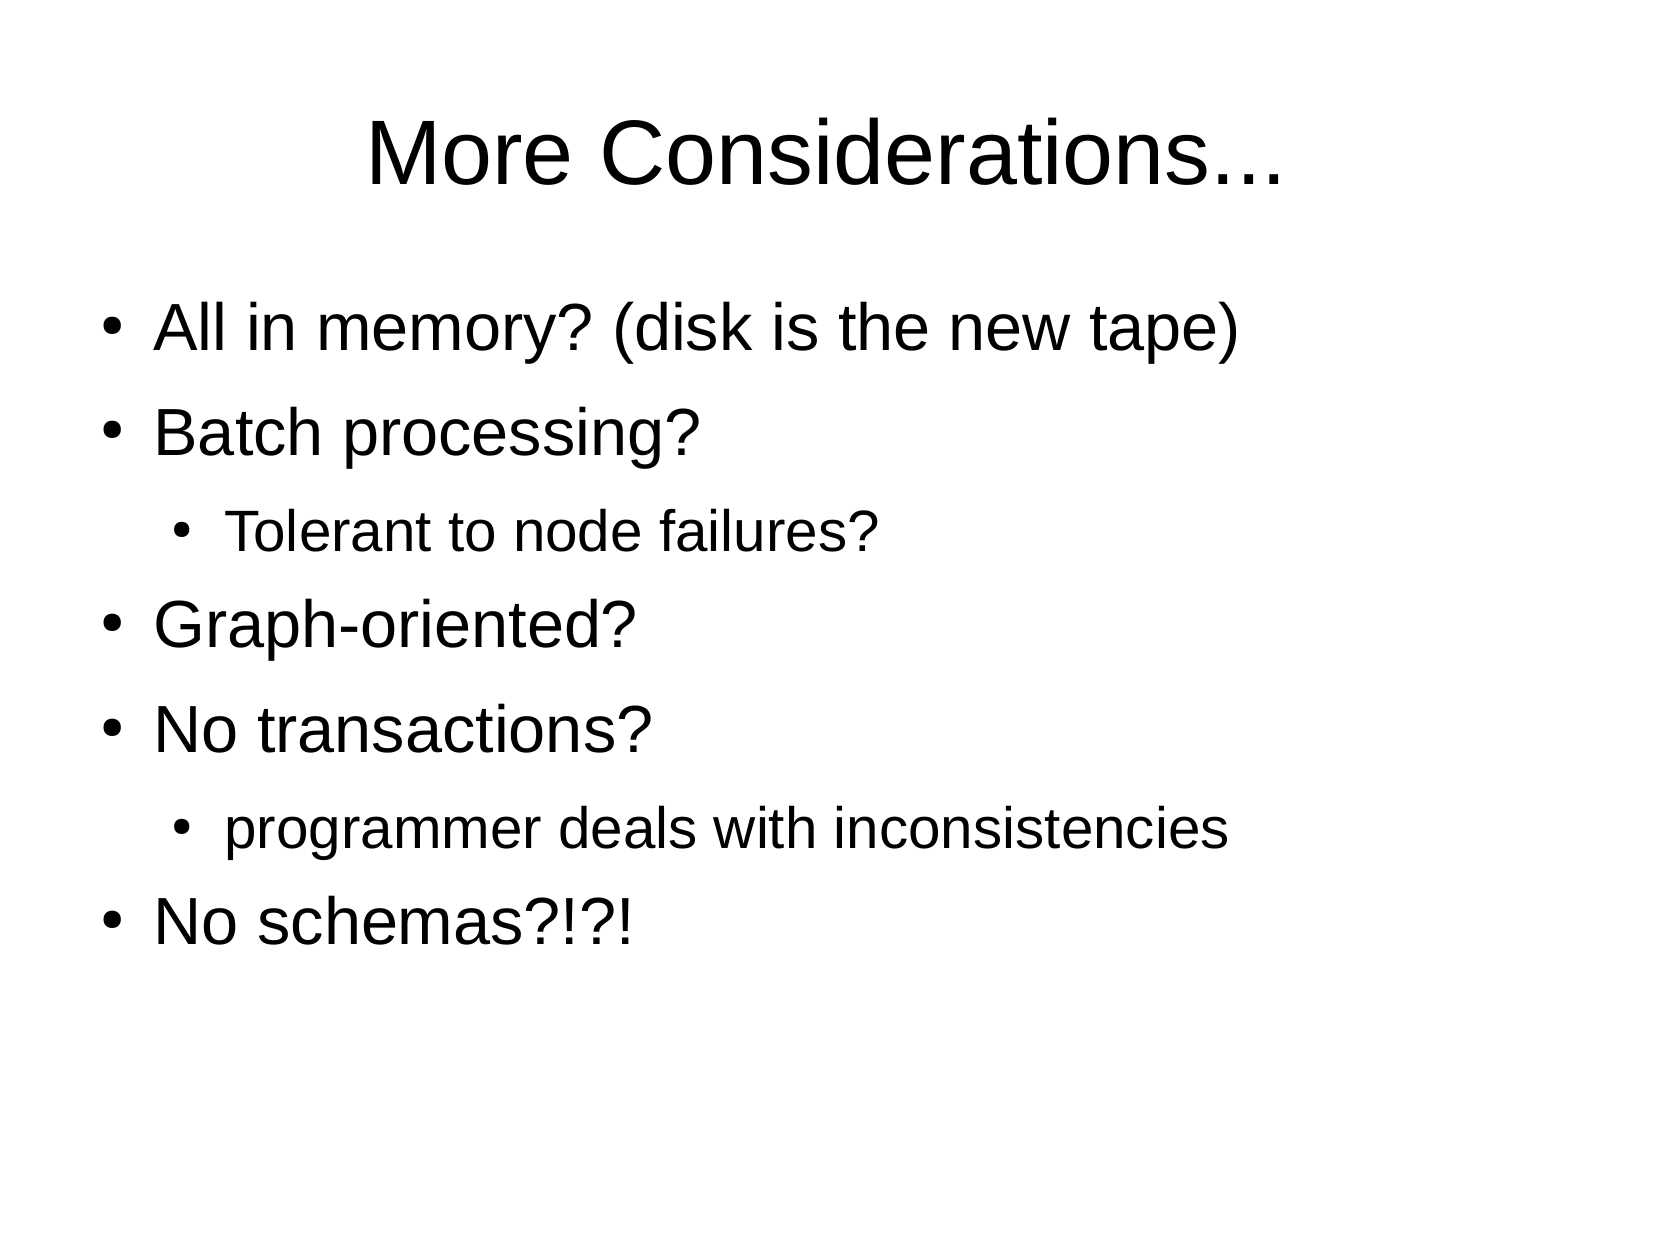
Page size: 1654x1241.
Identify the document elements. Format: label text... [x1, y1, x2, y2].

list All in memory? (disk is the new tape) Batch processing? Tolerant to node failures? Graph-oriented? No transactions? programmer deals with inconsistencies No schemas?!?! [82, 290, 1571, 1109]
title More Considerations... [82, 49, 1571, 257]
